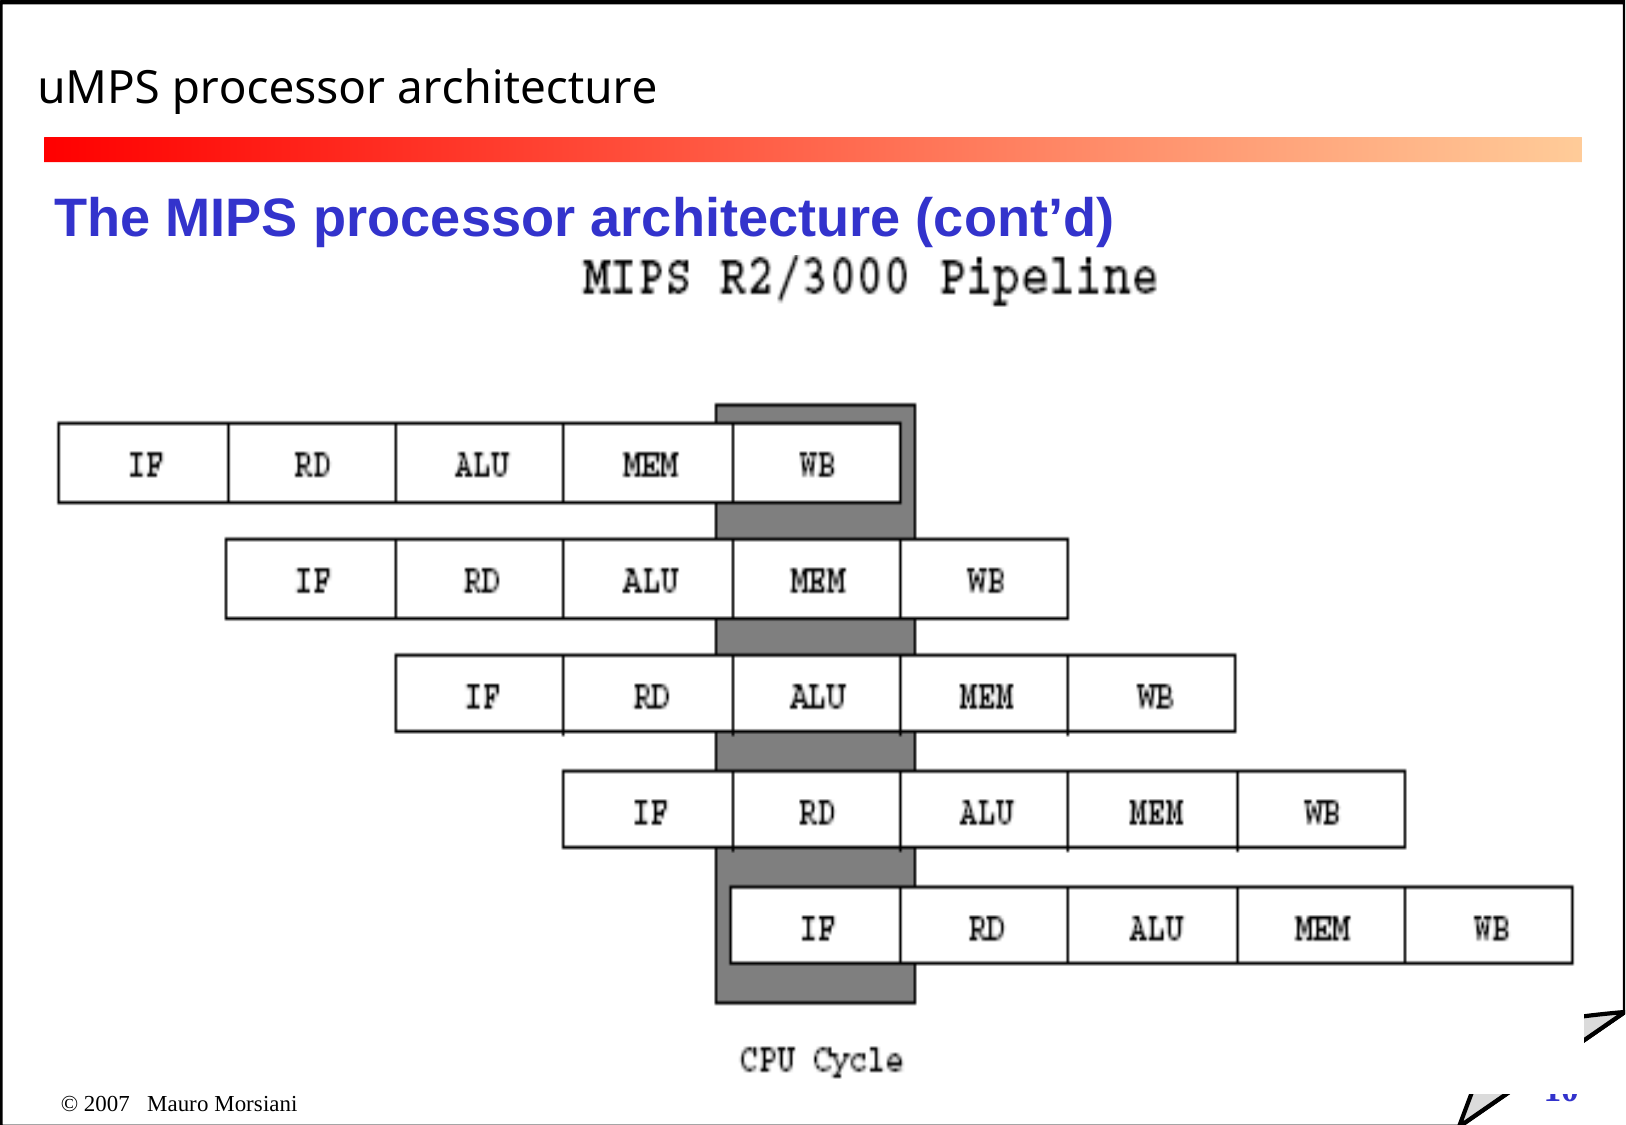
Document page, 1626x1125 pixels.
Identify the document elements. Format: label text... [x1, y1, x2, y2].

title uMPS processor architecture [37, 44, 1587, 130]
list The MIPS processor architecture (cont’d) [54, 187, 1557, 595]
picture [46, 255, 1584, 1094]
